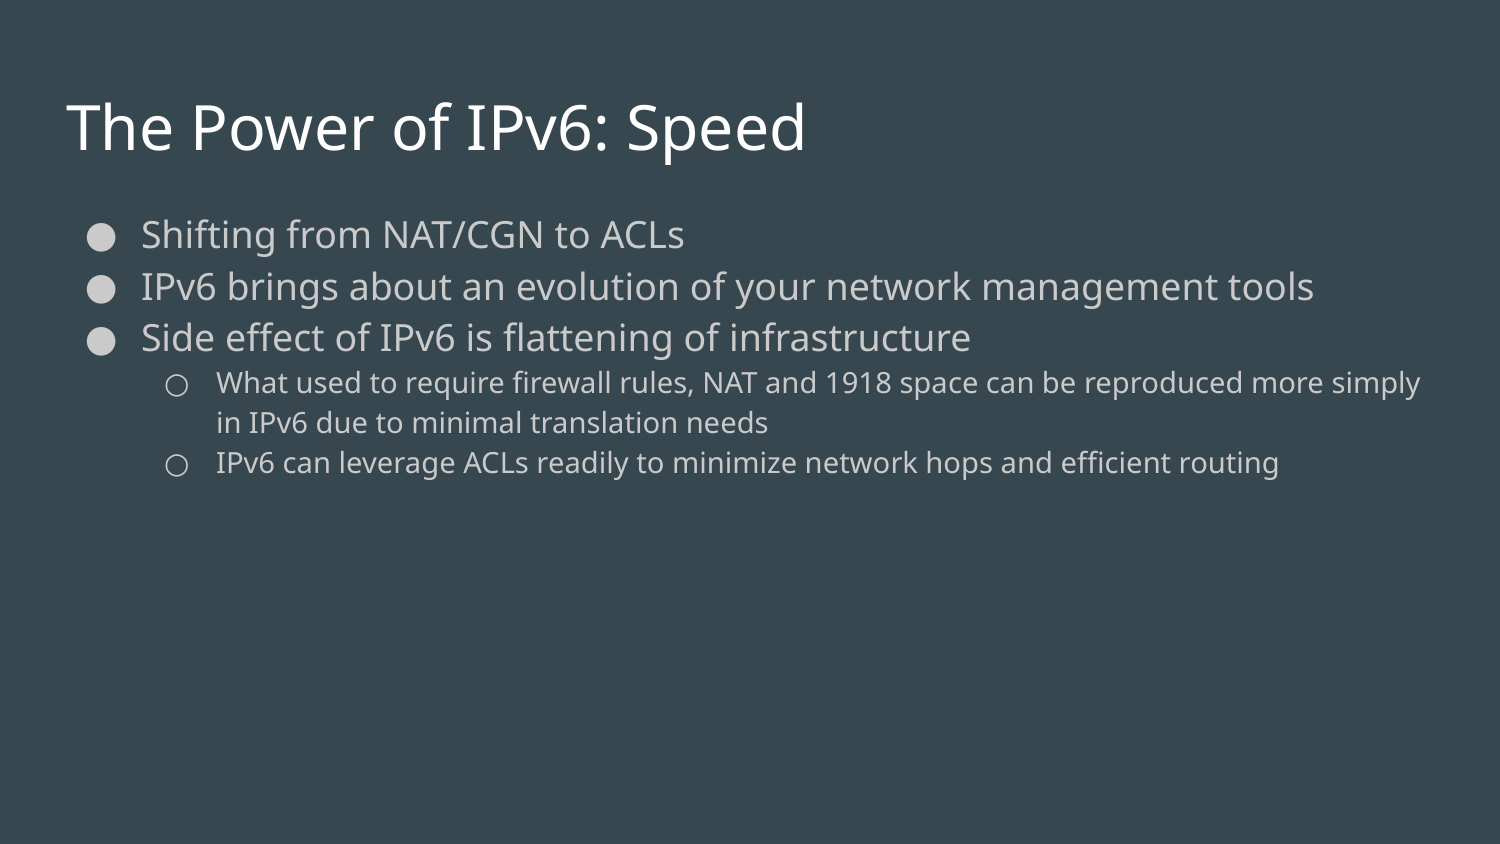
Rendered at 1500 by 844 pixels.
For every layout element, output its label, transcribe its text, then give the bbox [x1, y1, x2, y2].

title The Power of IPv6: Speed [51, 72, 1449, 167]
list Shifting from NAT/CGN to ACLs IPv6 brings about an evolution of your network management tools Side effect of IPv6 is flattening of infrastructure What used to require firewall rules, NAT and 1918 space can be reproduced more simply in IPv6 due to minimal translation needs IPv6 can leverage ACLs readily to minimize network hops and efficient routing [51, 189, 1449, 750]
